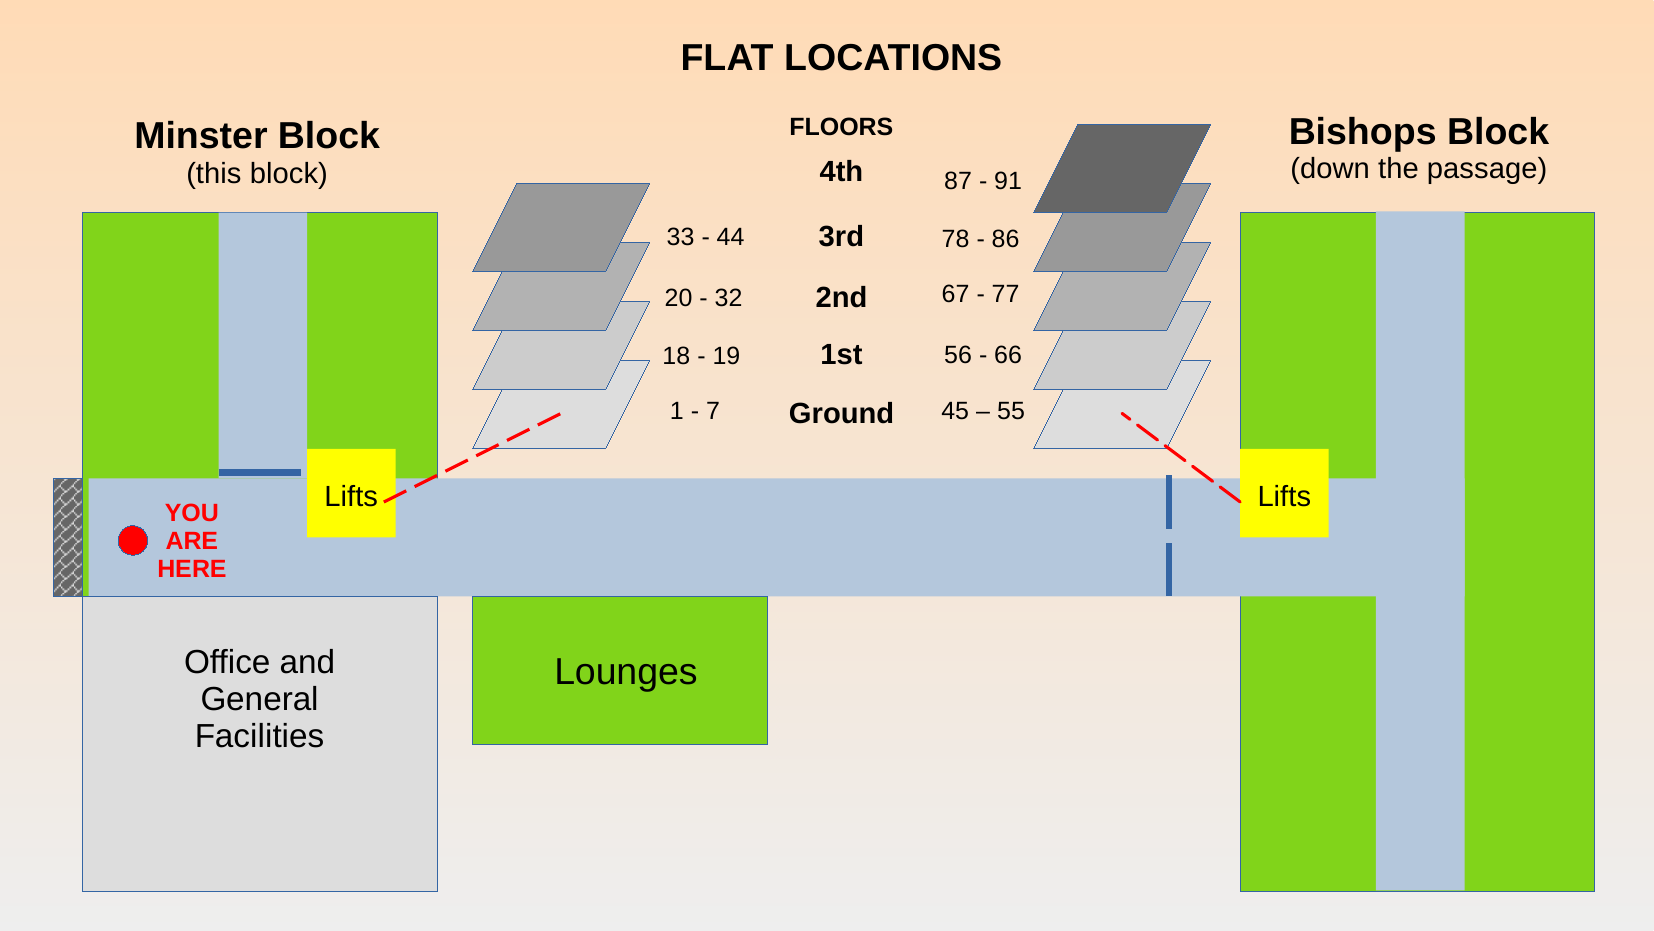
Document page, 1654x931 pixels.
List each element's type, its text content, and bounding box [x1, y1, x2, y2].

text_box 1 - 7 [621, 389, 769, 447]
text_box 87 - 91 [909, 159, 1058, 217]
text_box [53, 211, 1595, 892]
text_box 2nd [767, 273, 916, 331]
text_box 20 - 32 [629, 276, 778, 334]
text_box Lounges [507, 643, 745, 701]
text_box Lifts [277, 472, 426, 530]
text_box 4th [767, 148, 916, 196]
text_box Bishops Block (down the passage) [1237, 102, 1601, 244]
text_box 67 - 77 [906, 274, 1055, 330]
text_box [472, 183, 650, 449]
text_box 18 - 19 [627, 333, 776, 391]
text_box 3rd [767, 212, 909, 261]
text_box 56 - 66 [909, 332, 1058, 390]
text_box [1033, 124, 1211, 449]
text_box Minster Block (this block) [80, 107, 435, 197]
text_box 33 - 44 [631, 214, 780, 272]
text_box 78 - 86 [906, 217, 1055, 274]
text_box FLOORS [767, 104, 916, 148]
text_box YOU ARE HERE [118, 491, 266, 591]
text_box 1st [776, 331, 916, 388]
text_box 45 – 55 [909, 390, 1058, 447]
text_box Office and General Facilities [141, 628, 378, 770]
text_box Ground [769, 389, 909, 447]
text_box FLAT LOCATIONS [59, 29, 1625, 87]
text_box Lifts [1210, 472, 1359, 530]
